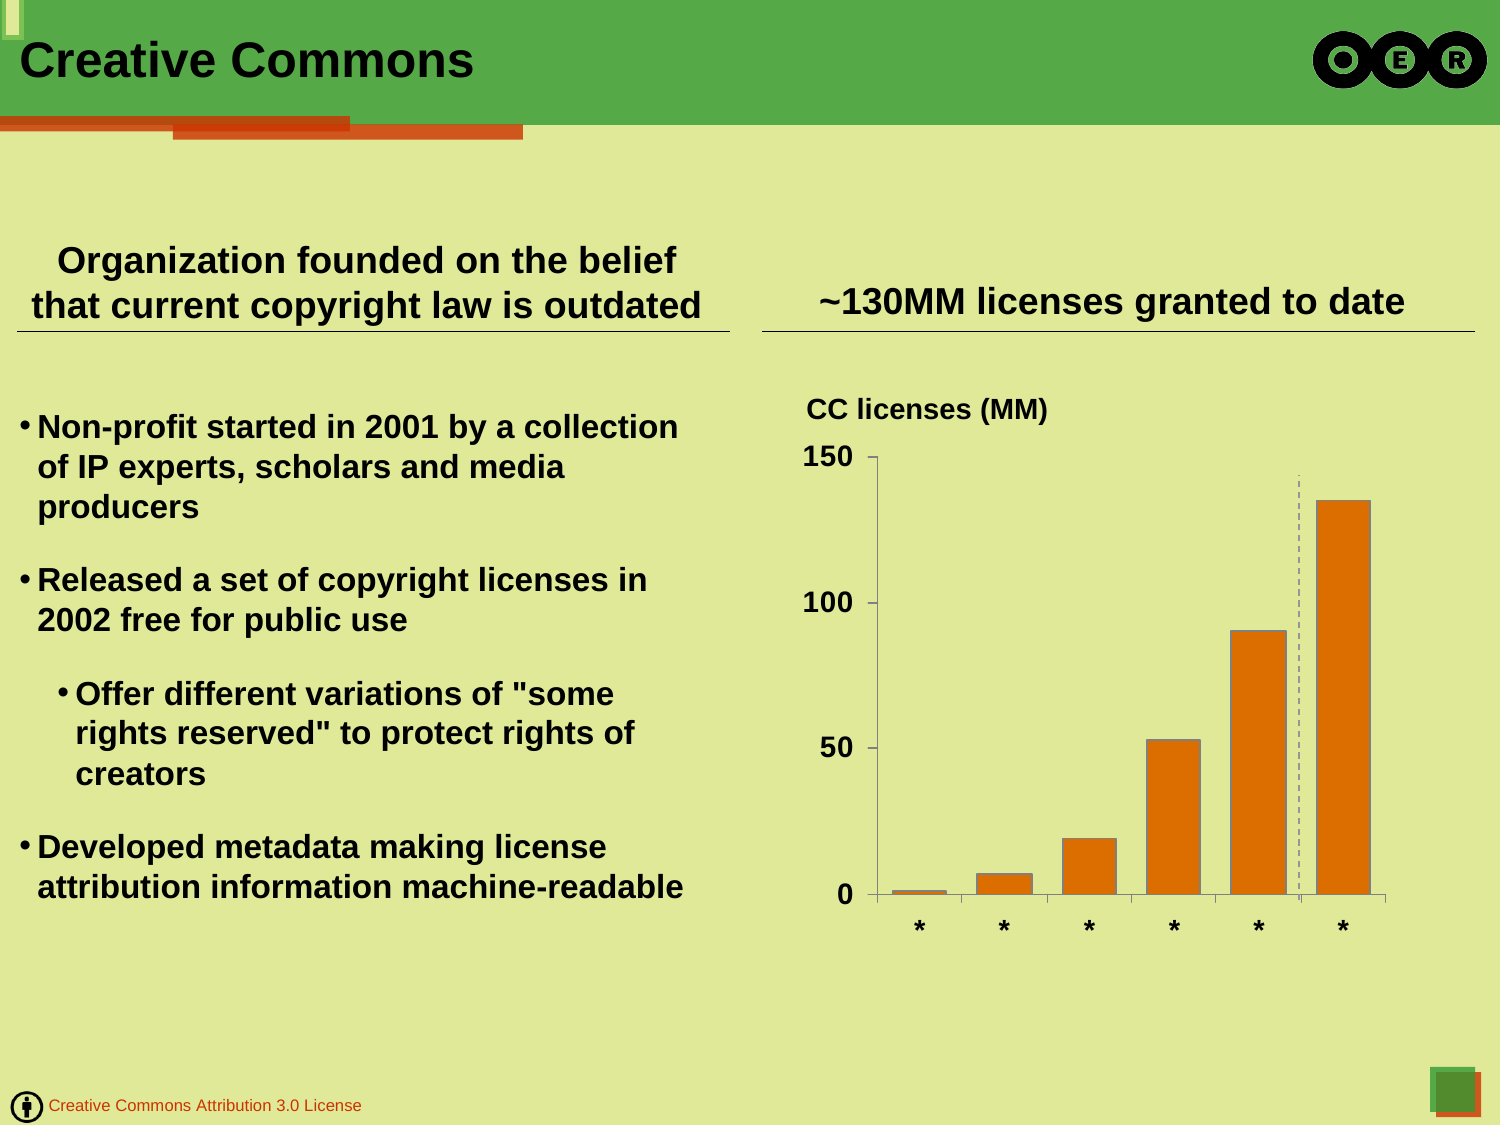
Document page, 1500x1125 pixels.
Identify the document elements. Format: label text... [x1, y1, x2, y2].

picture [7, 1088, 46, 1125]
text_box * [1133, 911, 1216, 947]
text_box ~130MM licenses granted to date [749, 269, 1476, 331]
picture [1306, 31, 1494, 94]
text_box Non-profit started in 2001 by a collection of IP experts, scholars and media producers Released a set of copyright licenses in 2002 free for public use Offer different variations of "some rights reserved" to protect rights of creators Developed metadata making license attribution information machine-readable [4, 397, 730, 913]
text_box * [963, 911, 1047, 947]
text_box CC licenses (MM) [806, 390, 1048, 425]
text_box [4, 0, 22, 38]
text_box Creative Commons [4, 27, 1293, 97]
text_box * [1302, 911, 1386, 947]
chart [782, 411, 1405, 940]
text_box * [1047, 911, 1133, 947]
text_box * [1216, 911, 1302, 947]
text_box * [877, 911, 963, 947]
text_box Organization founded on the belief that current copyright law is outdated [4, 228, 730, 335]
